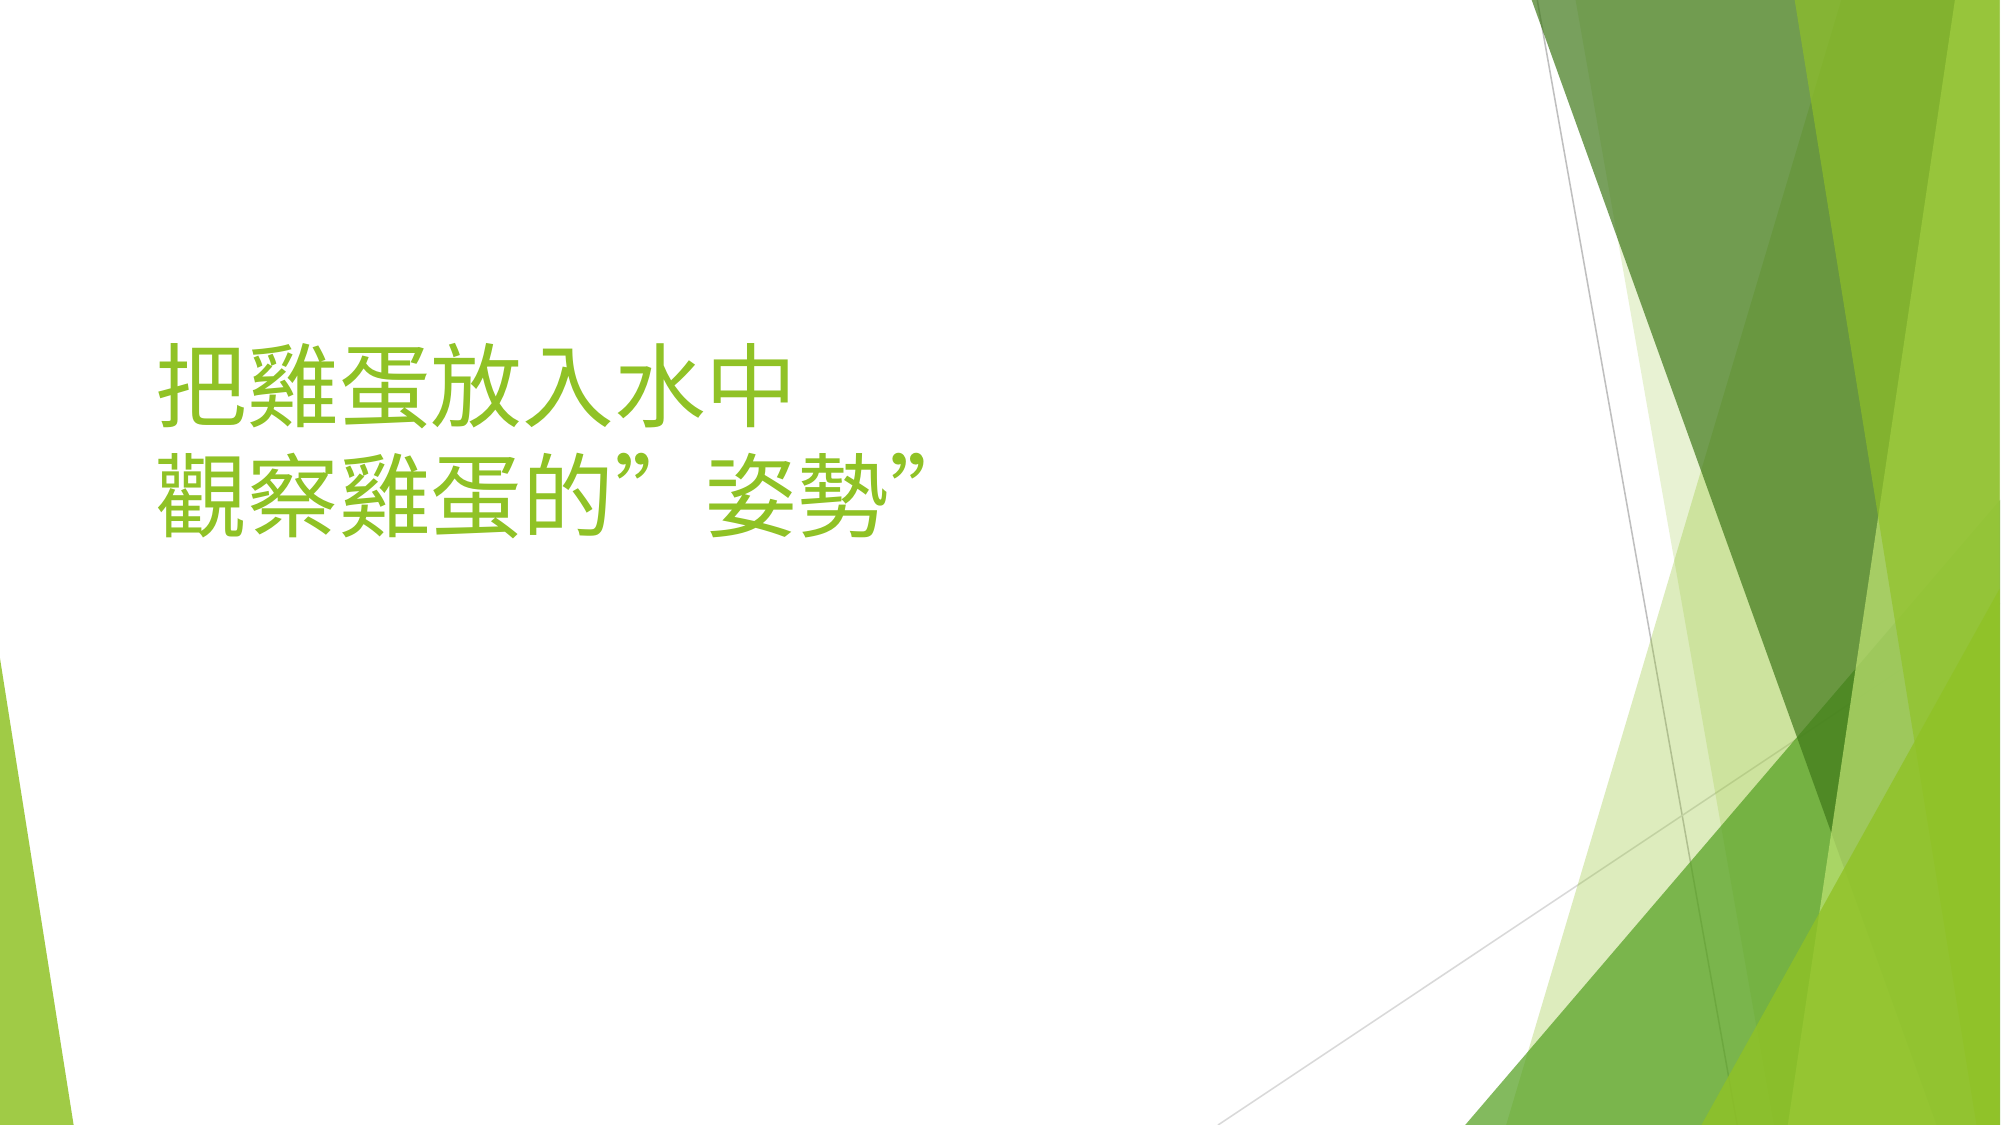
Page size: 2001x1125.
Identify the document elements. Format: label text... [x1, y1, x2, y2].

title 把雞蛋放入水中 觀察雞蛋的”姿勢” [140, 321, 1606, 662]
